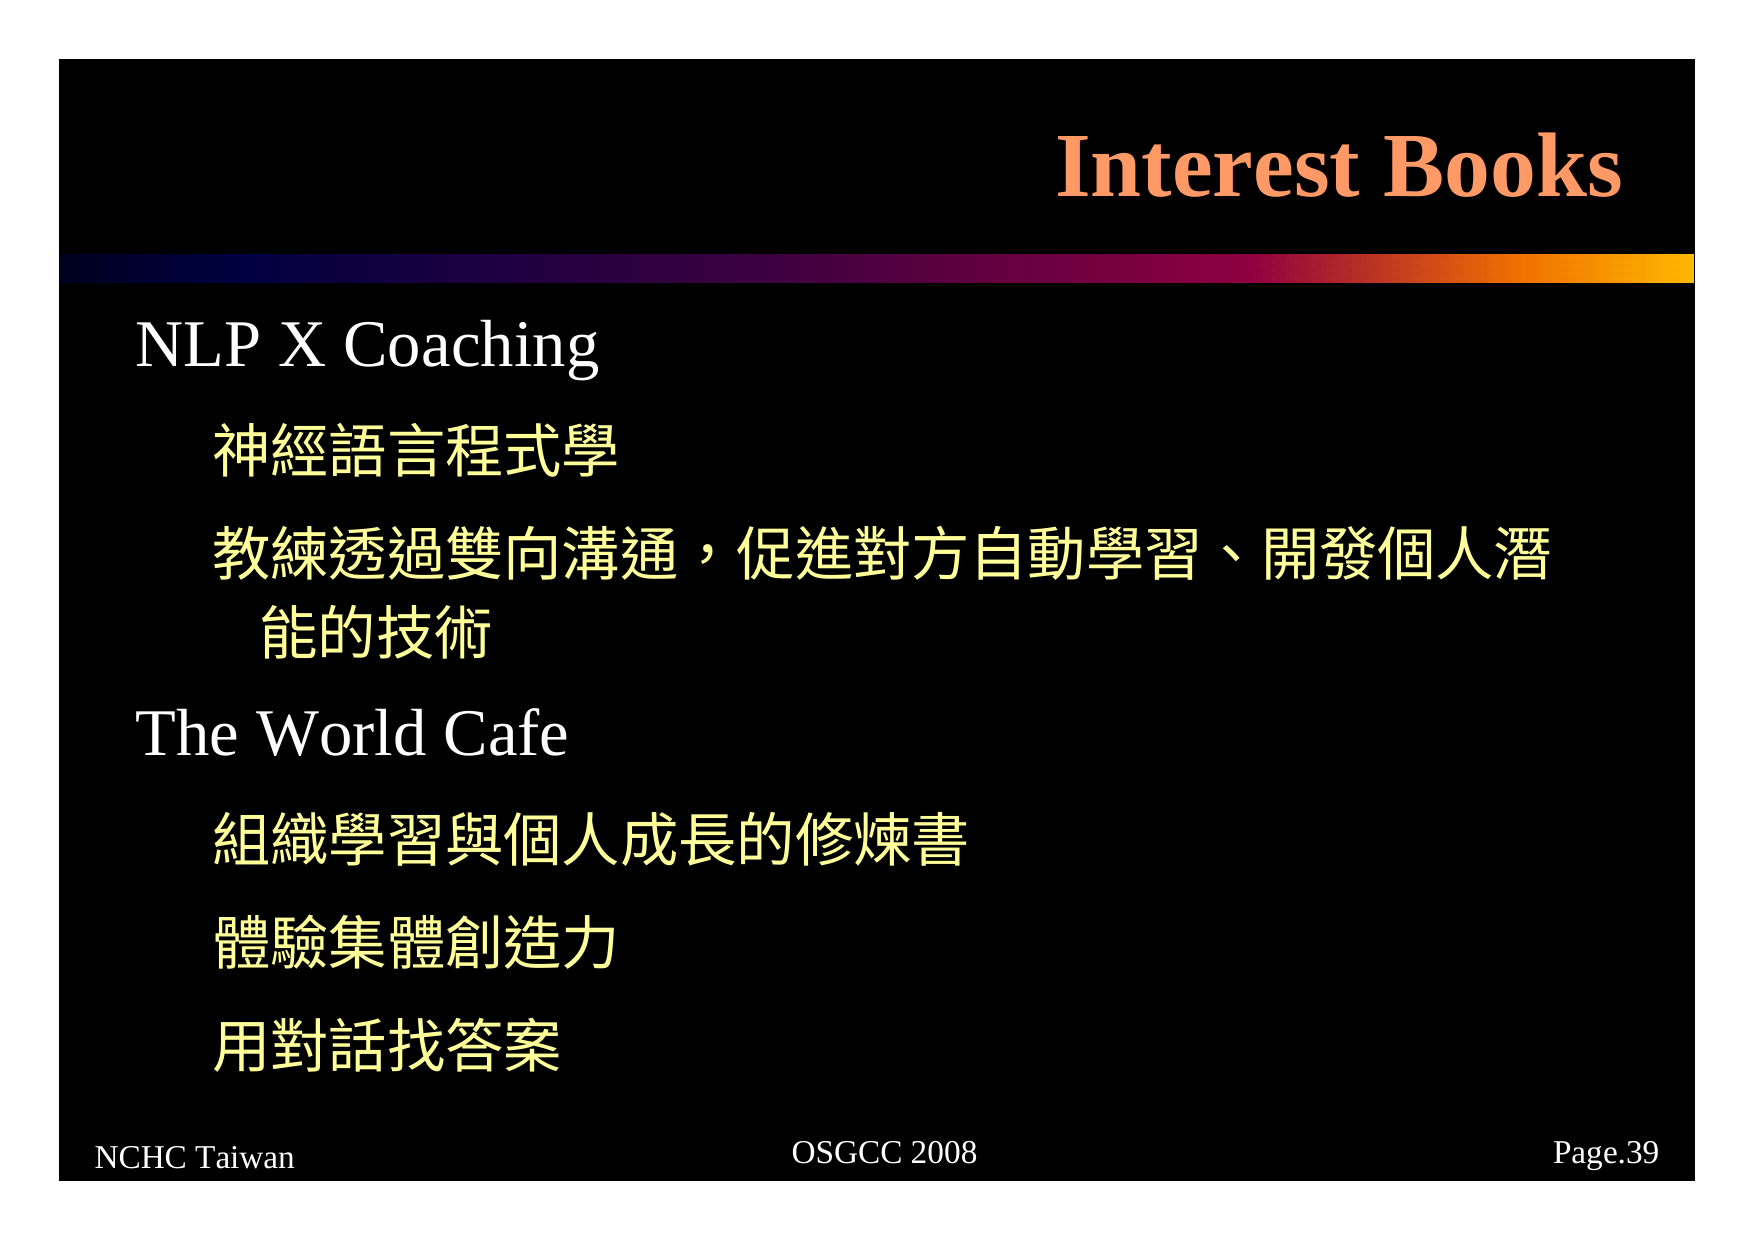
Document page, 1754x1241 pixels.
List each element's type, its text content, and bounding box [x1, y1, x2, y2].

picture [60, 254, 1694, 283]
title Interest Books [118, 93, 1625, 238]
list NLP X Coaching 神經語言程式學 教練透過雙向溝通，促進對方自動學習、開發個人潛能的技術 The World Cafe 組織學習與個人成長的修煉書 體驗集體創造力 用對話找答案 [118, 307, 1610, 1075]
